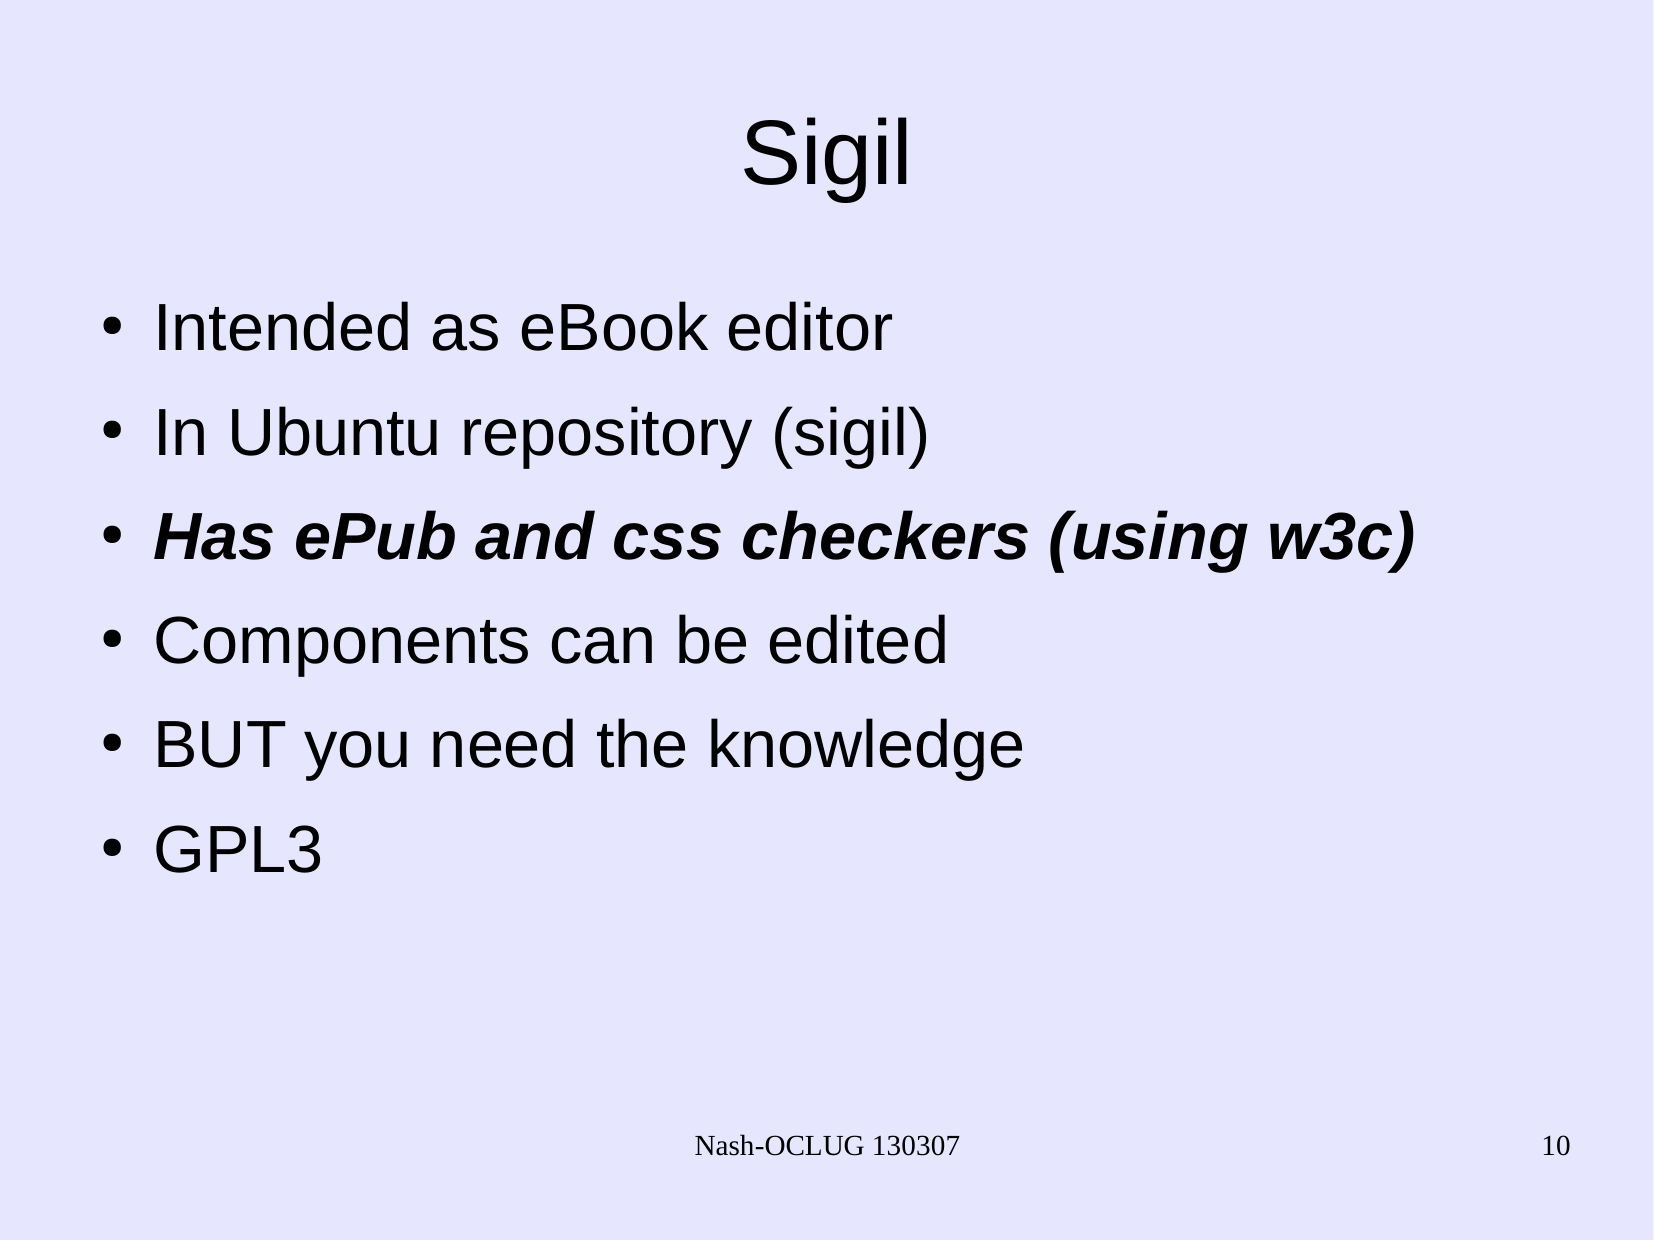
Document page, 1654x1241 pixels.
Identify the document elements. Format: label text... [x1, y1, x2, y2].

list Intended as eBook editor In Ubuntu repository (sigil) Has ePub and css checkers (using w3c) Components can be edited BUT you need the knowledge GPL3 [82, 290, 1538, 1010]
title Sigil [82, 49, 1571, 257]
